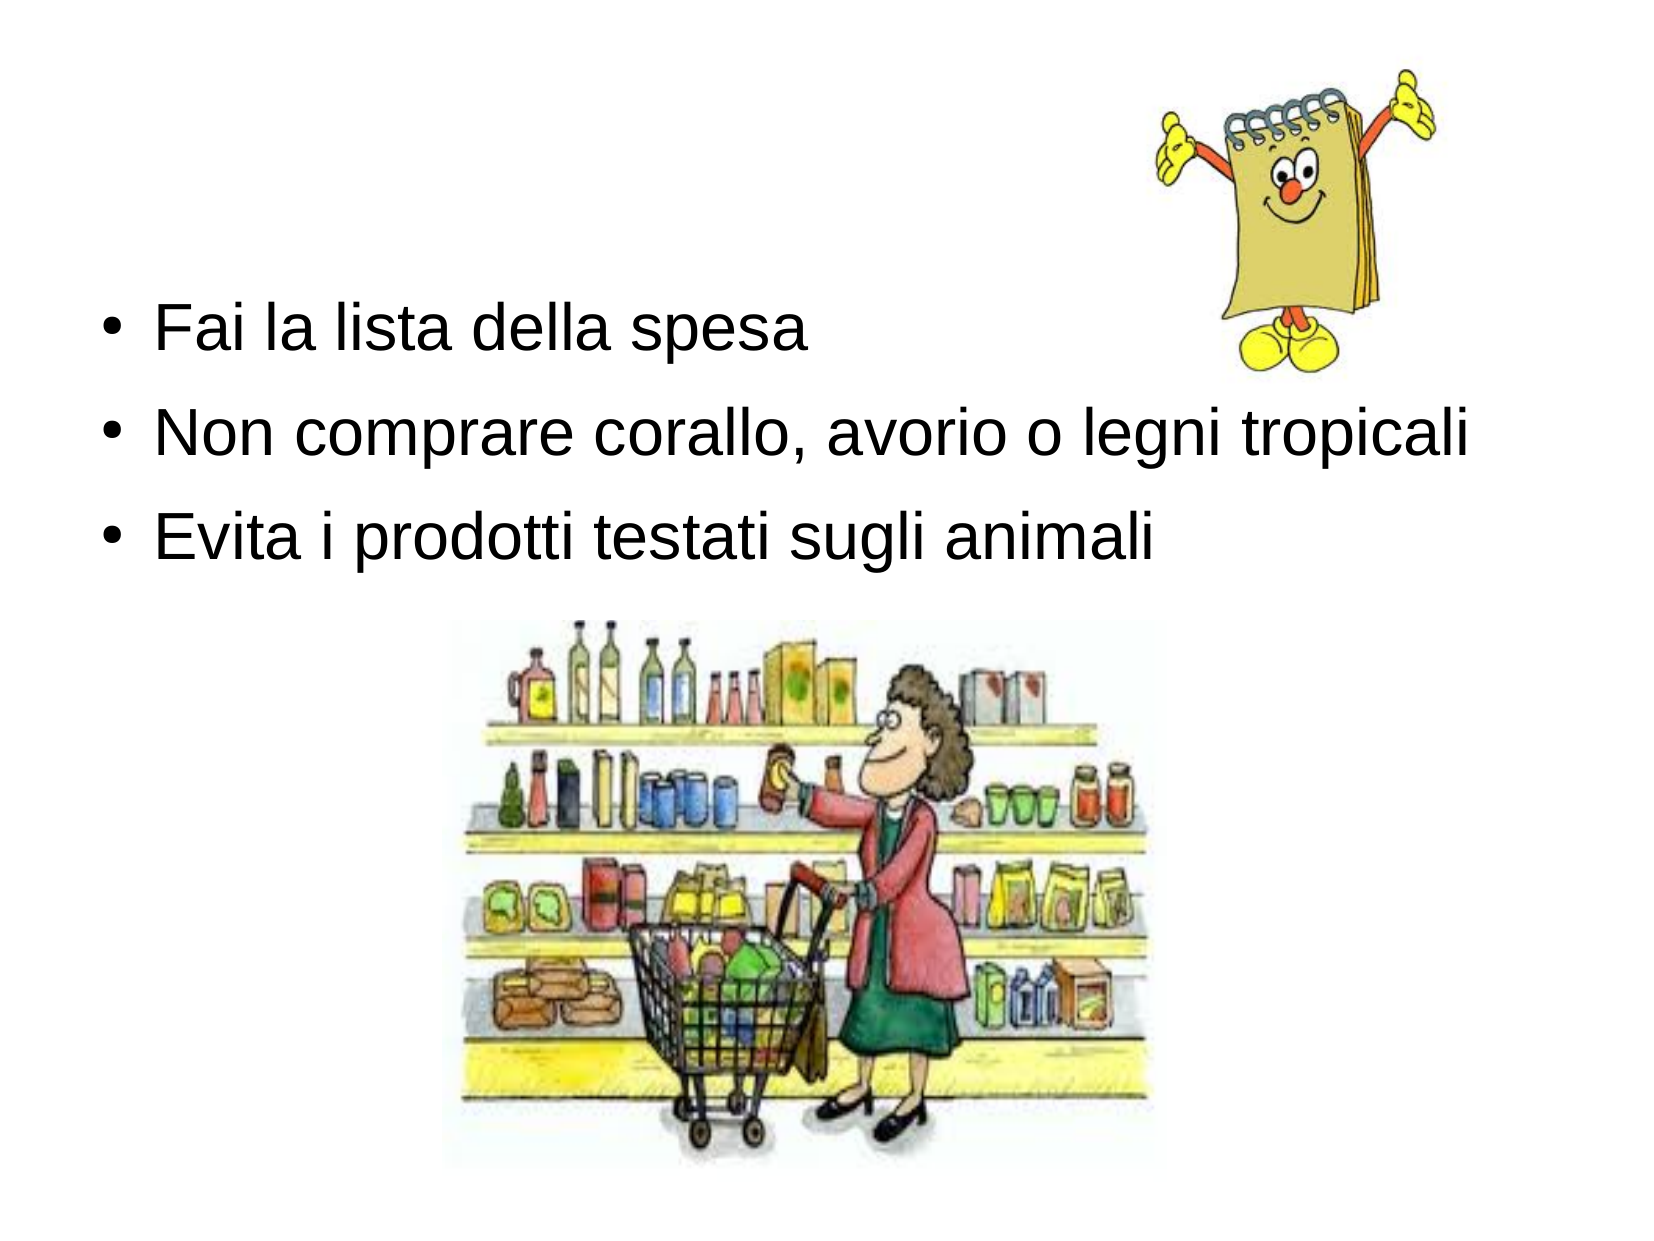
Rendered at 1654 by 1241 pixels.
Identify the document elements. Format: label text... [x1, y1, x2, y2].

picture [442, 620, 1167, 1182]
list Fai la lista della spesa Non comprare corallo, avorio o legni tropicali Evita i prodotti testati sugli animali [82, 290, 1571, 1109]
picture [1122, 32, 1474, 384]
